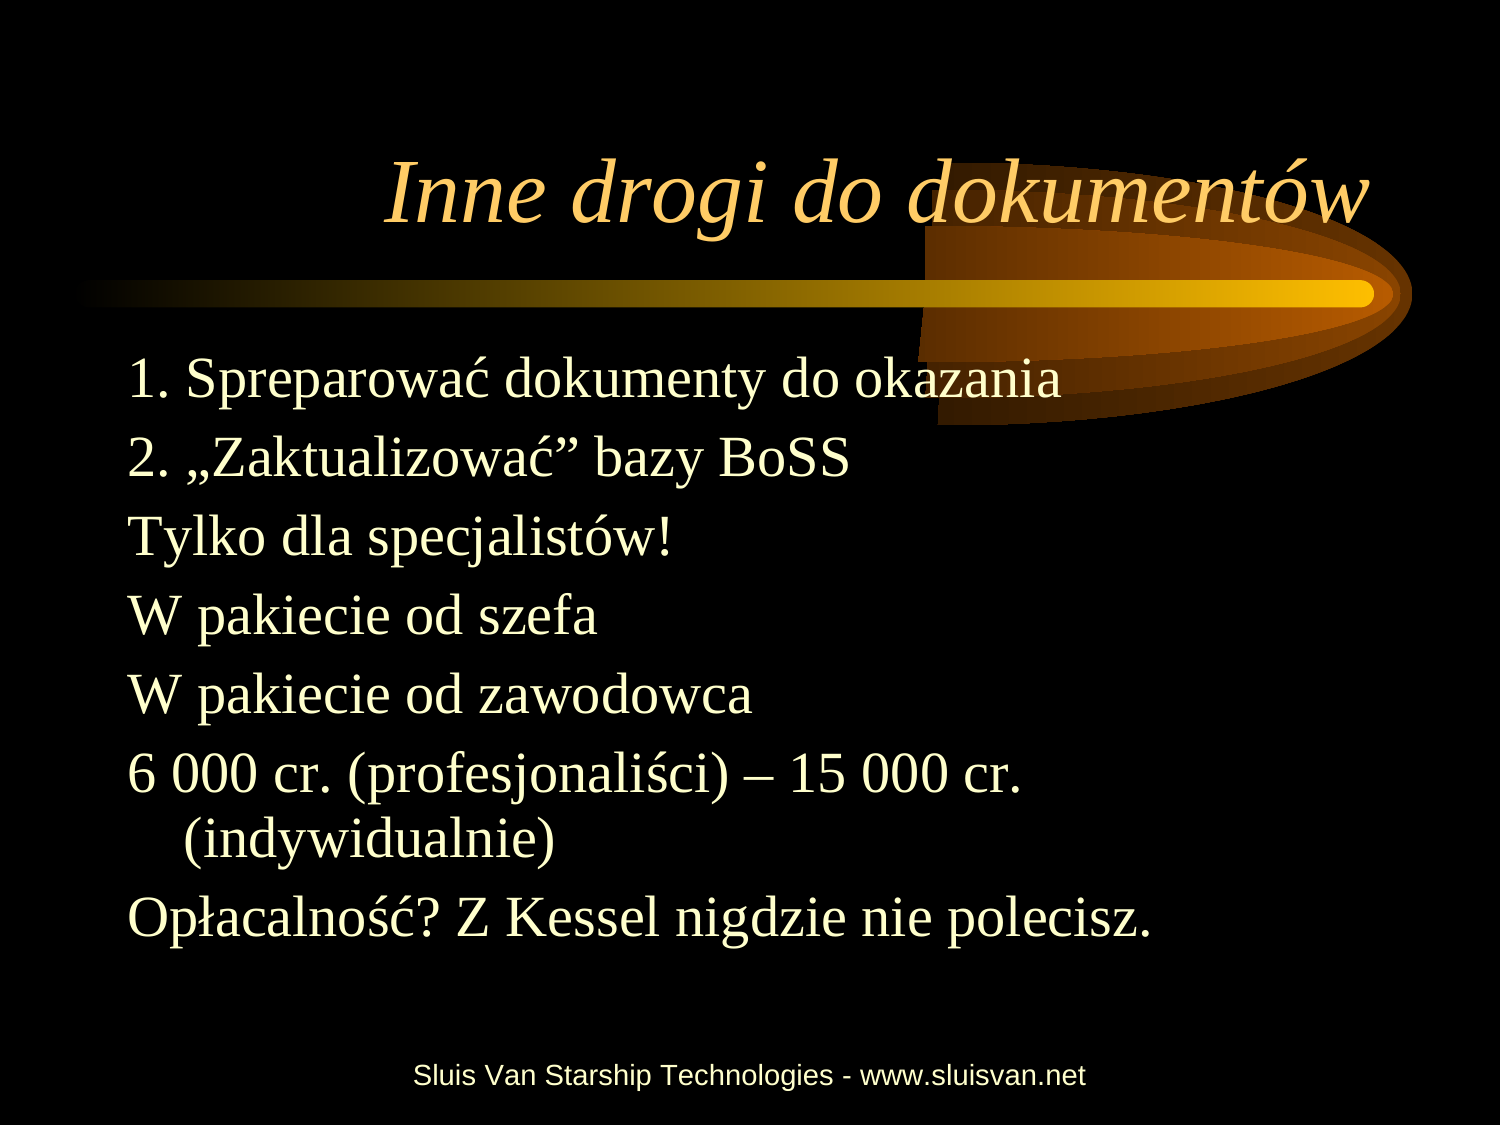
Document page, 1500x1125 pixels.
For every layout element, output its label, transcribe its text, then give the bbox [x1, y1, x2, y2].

list 1. Spreparować dokumenty do okazania 2. „Zaktualizować” bazy BoSS Tylko dla specjalistów! W pakiecie od szefa W pakiecie od zawodowca 6 000 cr. (profesjonaliści) – 15 000 cr. (indywidualnie) Opłacalność? Z Kessel nigdzie nie polecisz. [112, 337, 1388, 1013]
title Inne drogi do dokumentów [112, 62, 1388, 250]
